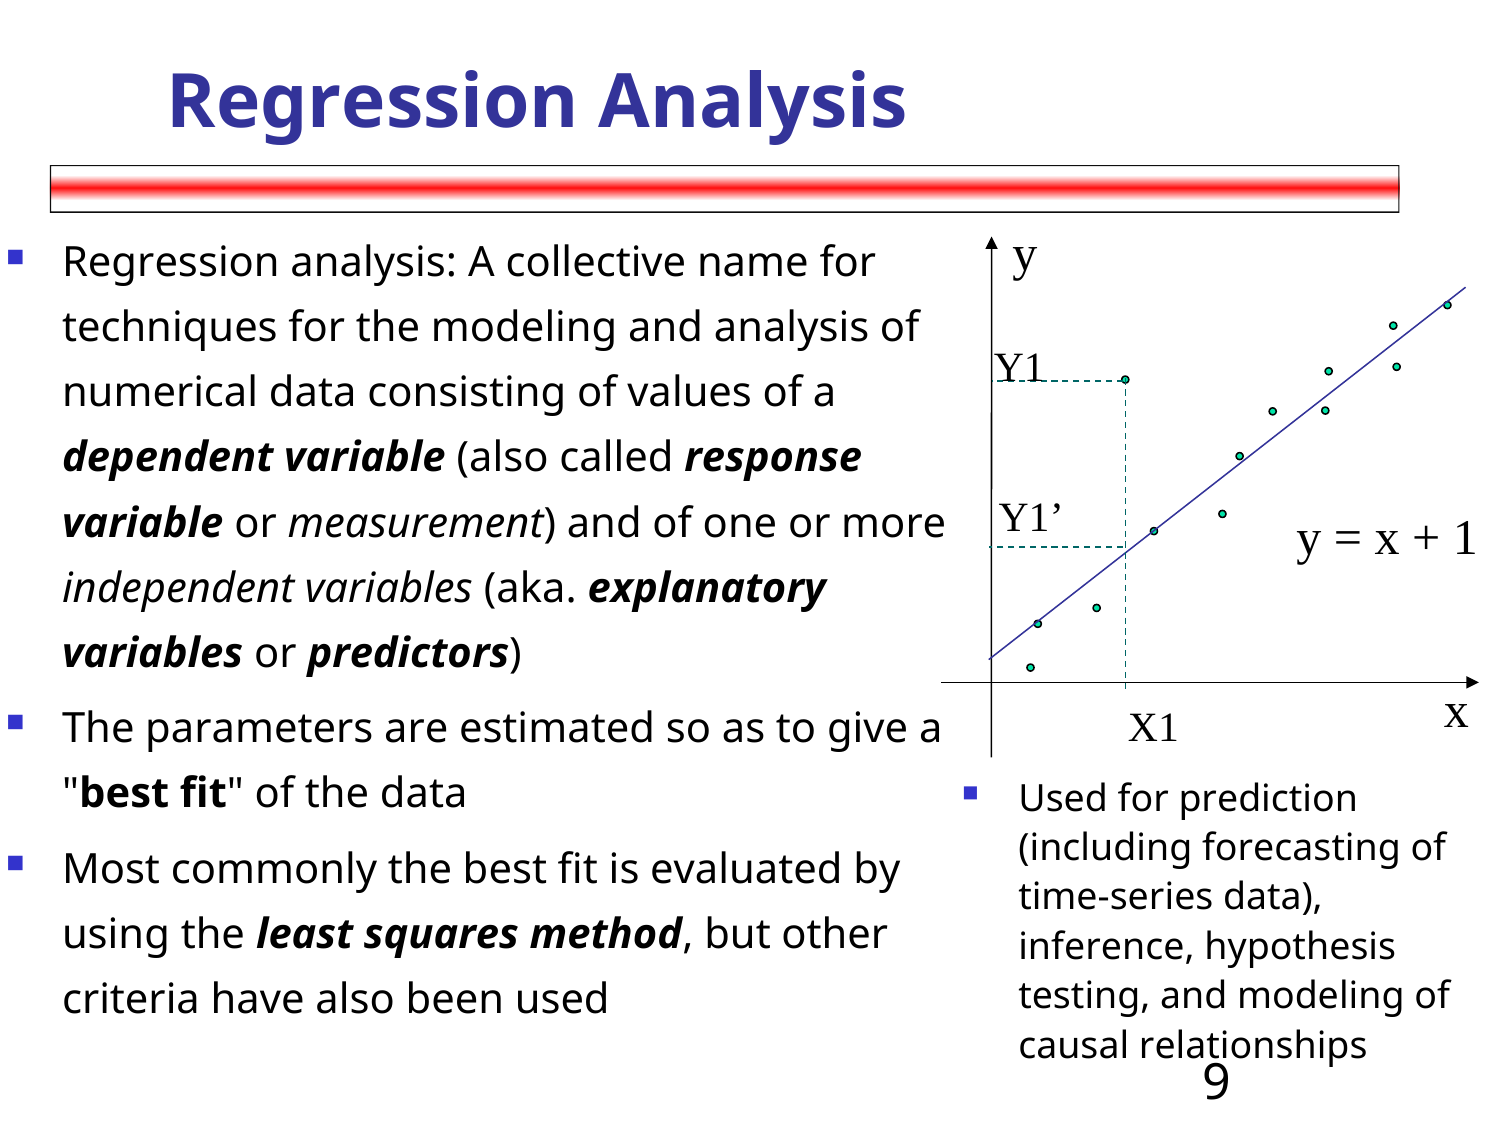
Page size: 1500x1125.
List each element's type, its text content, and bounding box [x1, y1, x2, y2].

text_box Y1 [979, 332, 1060, 398]
title Regression Analysis [24, 44, 1050, 150]
list Used for prediction (including forecasting of time-series data), inference, hypothesis testing, and modeling of causal relationships [947, 761, 1497, 1125]
text_box x [1429, 669, 1484, 746]
text_box y [997, 212, 1053, 289]
list Regression analysis: A collective name for techniques for the modeling and analysis of numerical data consisting of values of a dependent variable (also called response variable or measurement) and of one or more independent variables (aka. explanatory variables or predictors) The parameters are estimated so as to give a "best fit" of the data Most commonly the best fit is evaluated by using the least squares method, but other criteria have also been used [0, 212, 973, 1094]
text_box X1 [1113, 692, 1195, 758]
text_box y = x + 1 [1281, 496, 1493, 573]
text_box Y1’ [983, 482, 1079, 548]
